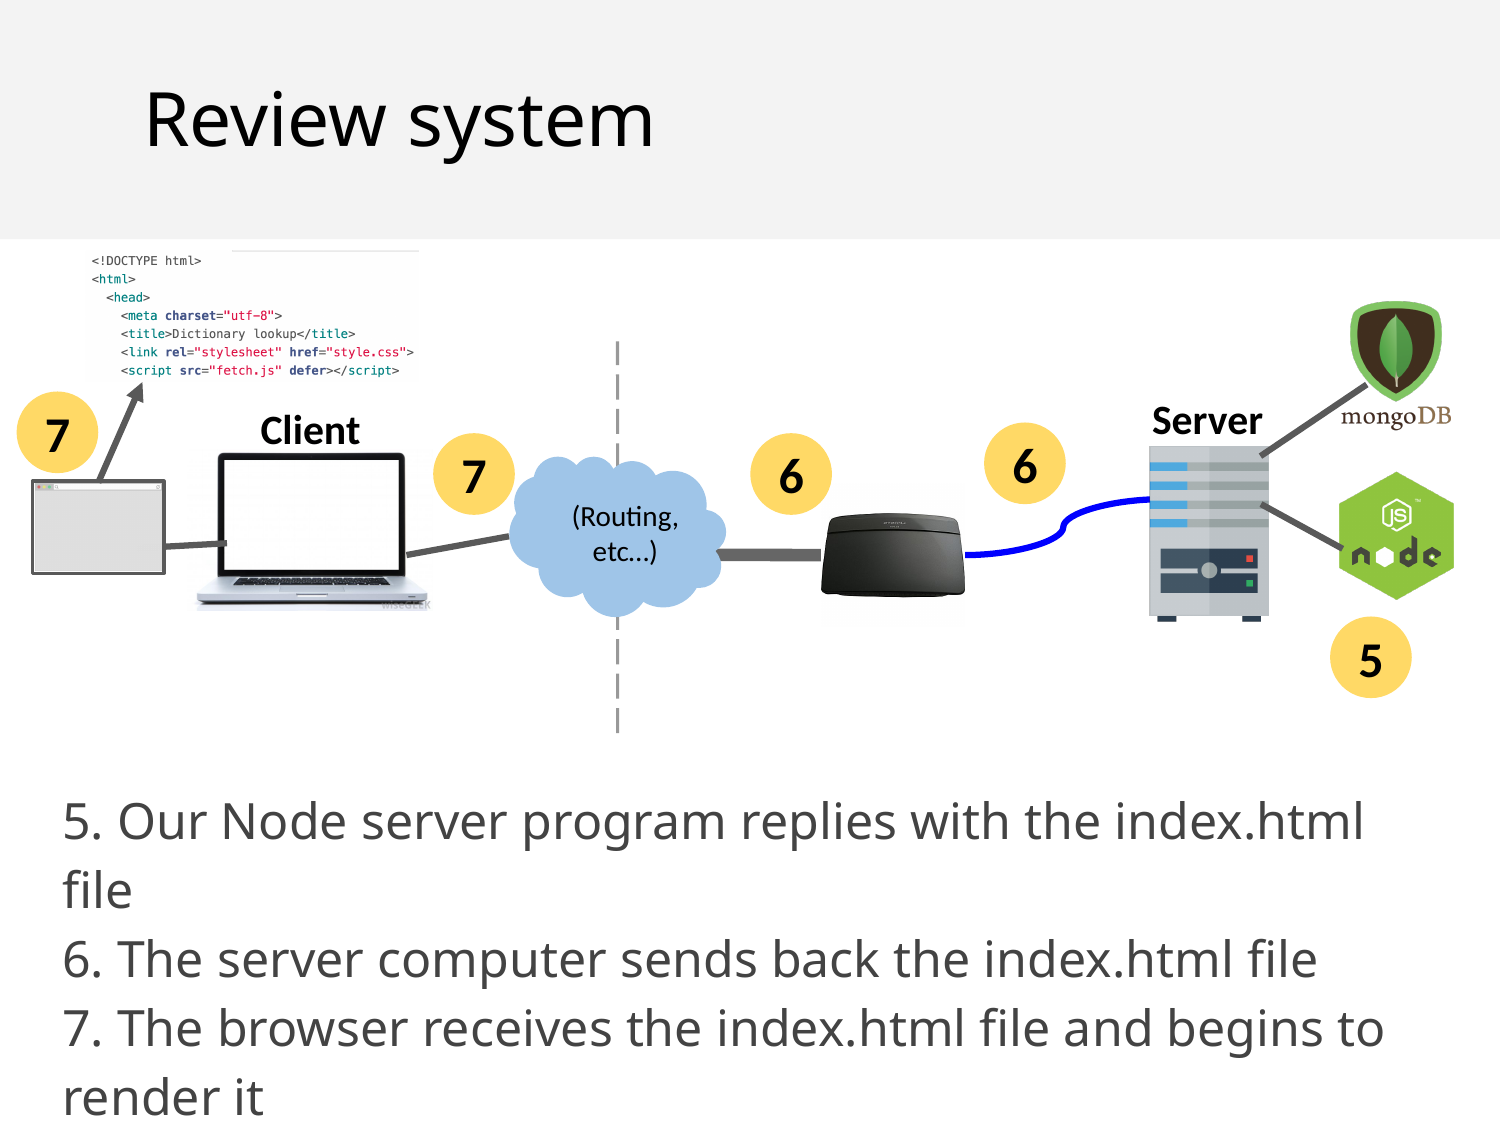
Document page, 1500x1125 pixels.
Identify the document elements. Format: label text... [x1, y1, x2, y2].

text_box (Routing, etc…) [509, 456, 727, 618]
picture [1114, 475, 1302, 630]
text_box Server [1085, 361, 1331, 475]
text_box 7 [16, 391, 99, 474]
title Review system [128, 56, 1372, 183]
picture [1324, 282, 1468, 450]
picture [85, 250, 419, 382]
text_box Client [188, 371, 434, 466]
picture [34, 482, 163, 572]
picture [187, 449, 433, 611]
text_box 7 [433, 433, 515, 515]
text_box 6 [984, 422, 1066, 505]
picture [821, 483, 965, 627]
text_box 5 [1330, 616, 1412, 699]
list 5. Our Node server program replies with the index.html file 6. The server computer sends back the index.html file 7. The browser receives the index.html file and begins to render it [47, 765, 1442, 1067]
text_box 6 [750, 433, 832, 515]
picture [1330, 470, 1462, 602]
